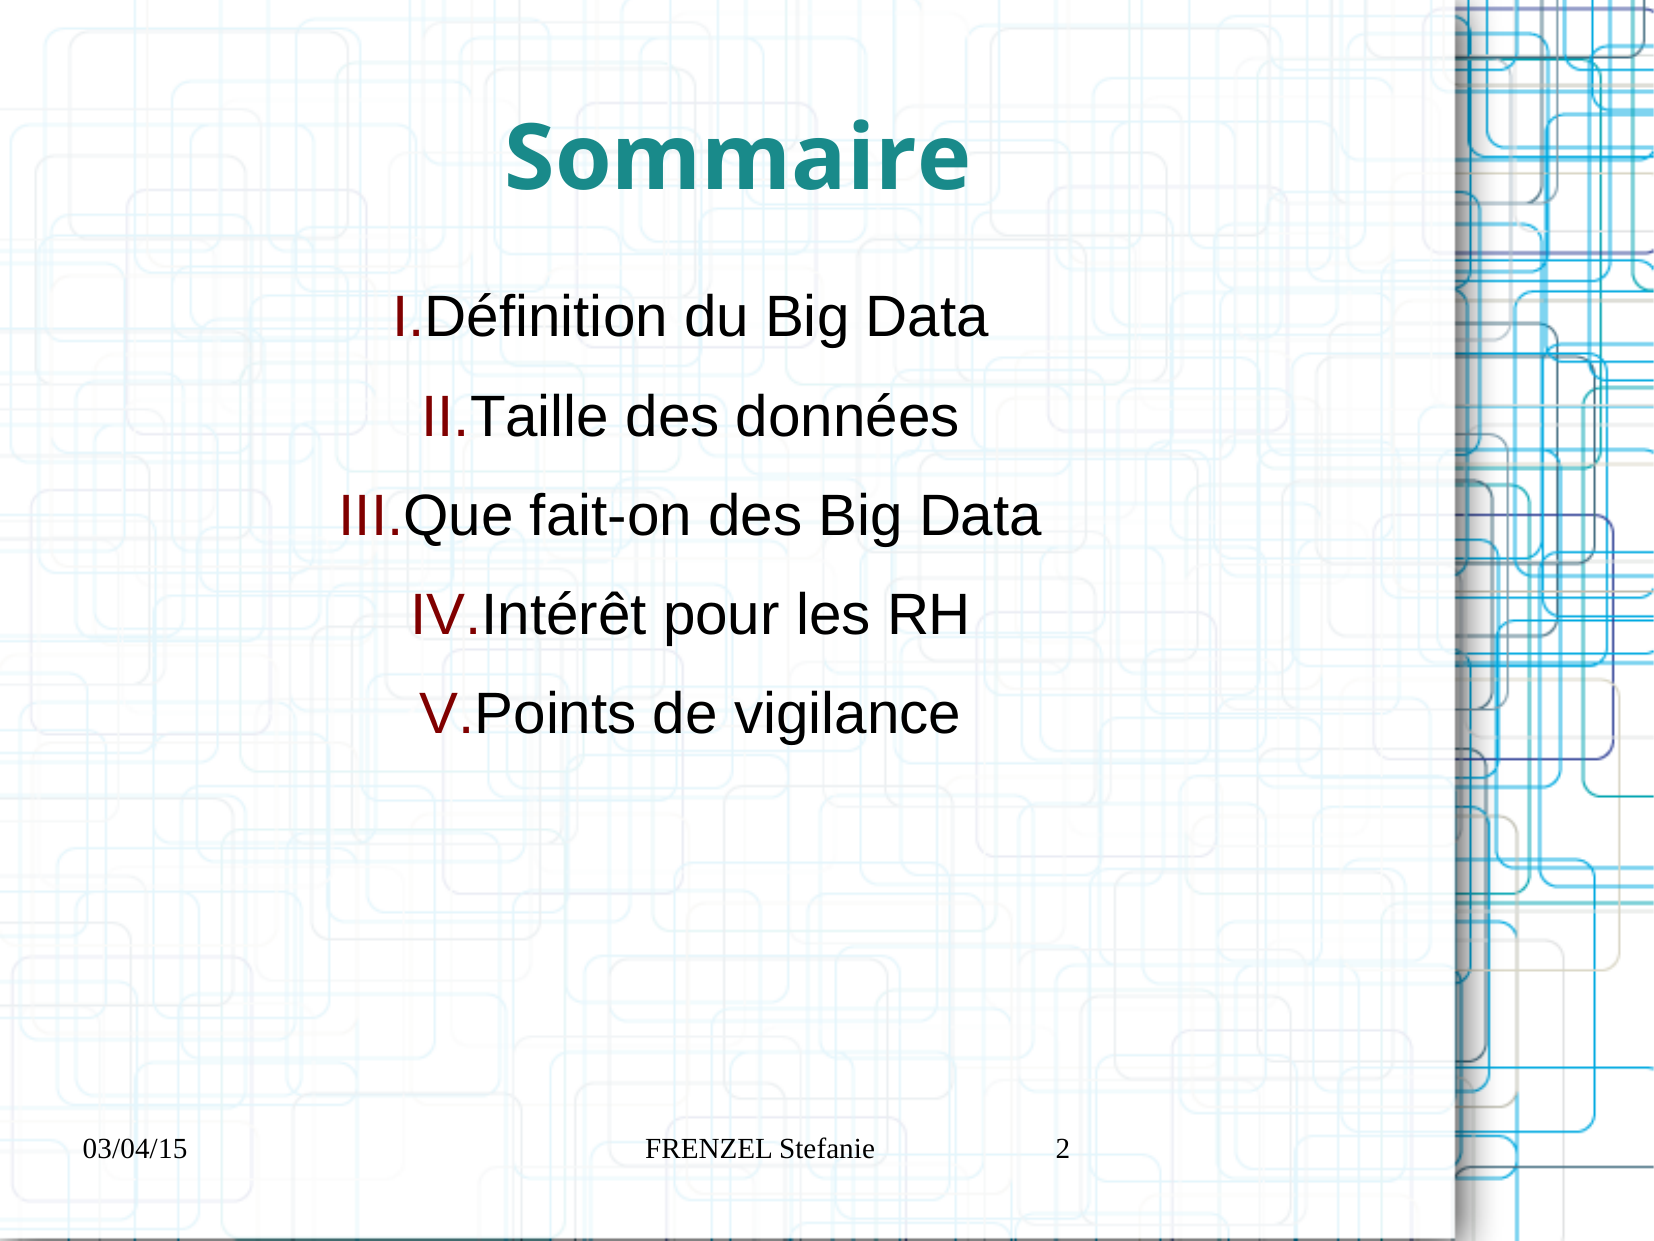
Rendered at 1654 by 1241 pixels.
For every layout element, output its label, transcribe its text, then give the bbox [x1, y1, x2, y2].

text_box FRENZEL Stefanie [494, 1129, 1019, 1216]
text_box [1055, 1129, 1441, 1216]
text_box 03/04/15 [82, 1129, 468, 1216]
title Sommaire [59, 49, 1418, 257]
list Définition du Big Data Taille des données Que fait-on des Big Data Intérêt pour les RH Points de vigilance [23, 278, 1359, 1097]
